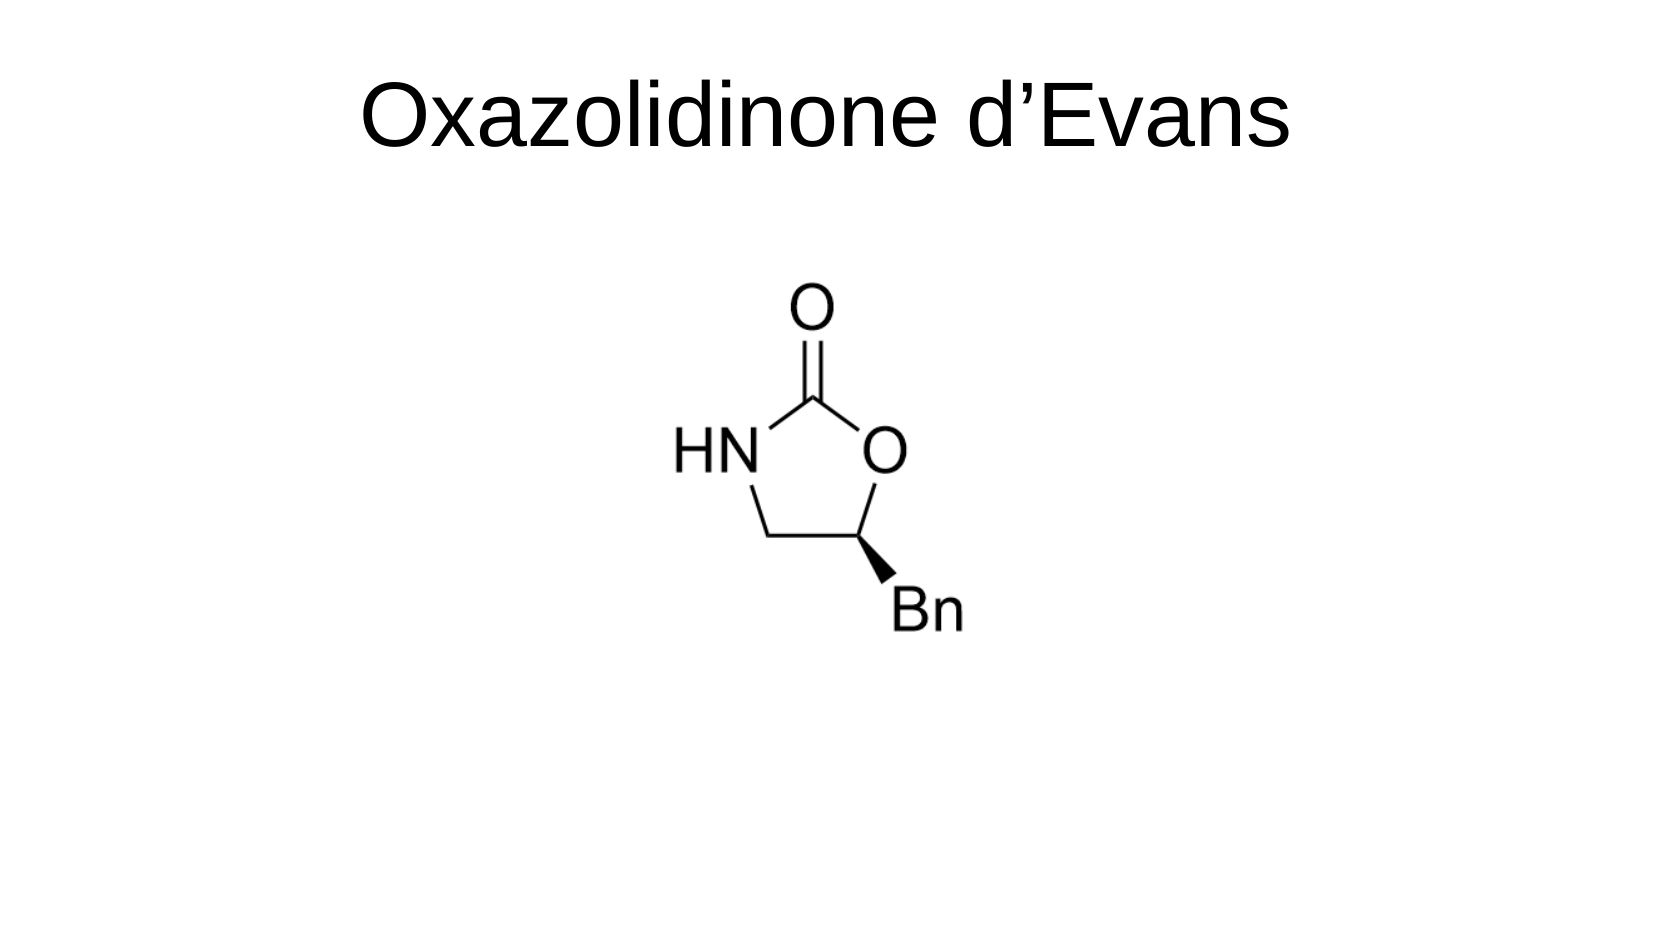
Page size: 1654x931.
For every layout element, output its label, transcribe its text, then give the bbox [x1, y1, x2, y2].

picture [637, 241, 1049, 697]
title Oxazolidinone d’Evans [82, 37, 1571, 193]
